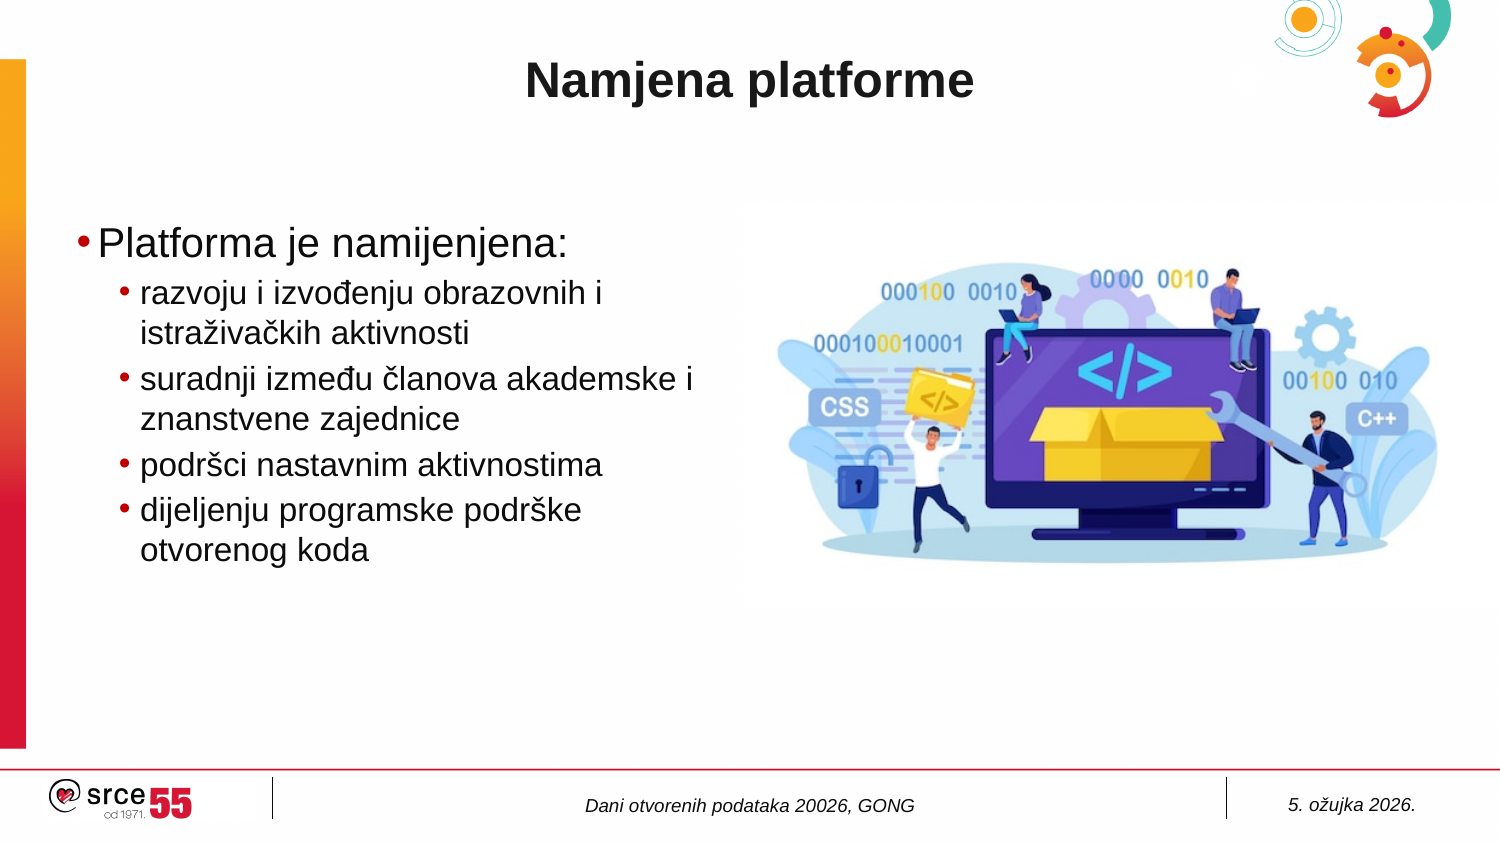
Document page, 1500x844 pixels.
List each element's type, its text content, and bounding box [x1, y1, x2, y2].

footer Dani otvorenih podataka 20026, GONG [338, 782, 1162, 828]
title Namjena platforme [103, 0, 1397, 164]
picture [0, 0, 1500, 844]
slide_number 5. ožujka 2026. [1254, 781, 1451, 827]
list Platforma je namijenjena: razvoju i izvođenju obrazovnih i istraživačkih aktivnosti suradnji između članova akademske i znanstvene zajednice podršci nastavnim aktivnostima dijeljenju programske podrške otvorenog koda [61, 208, 750, 744]
